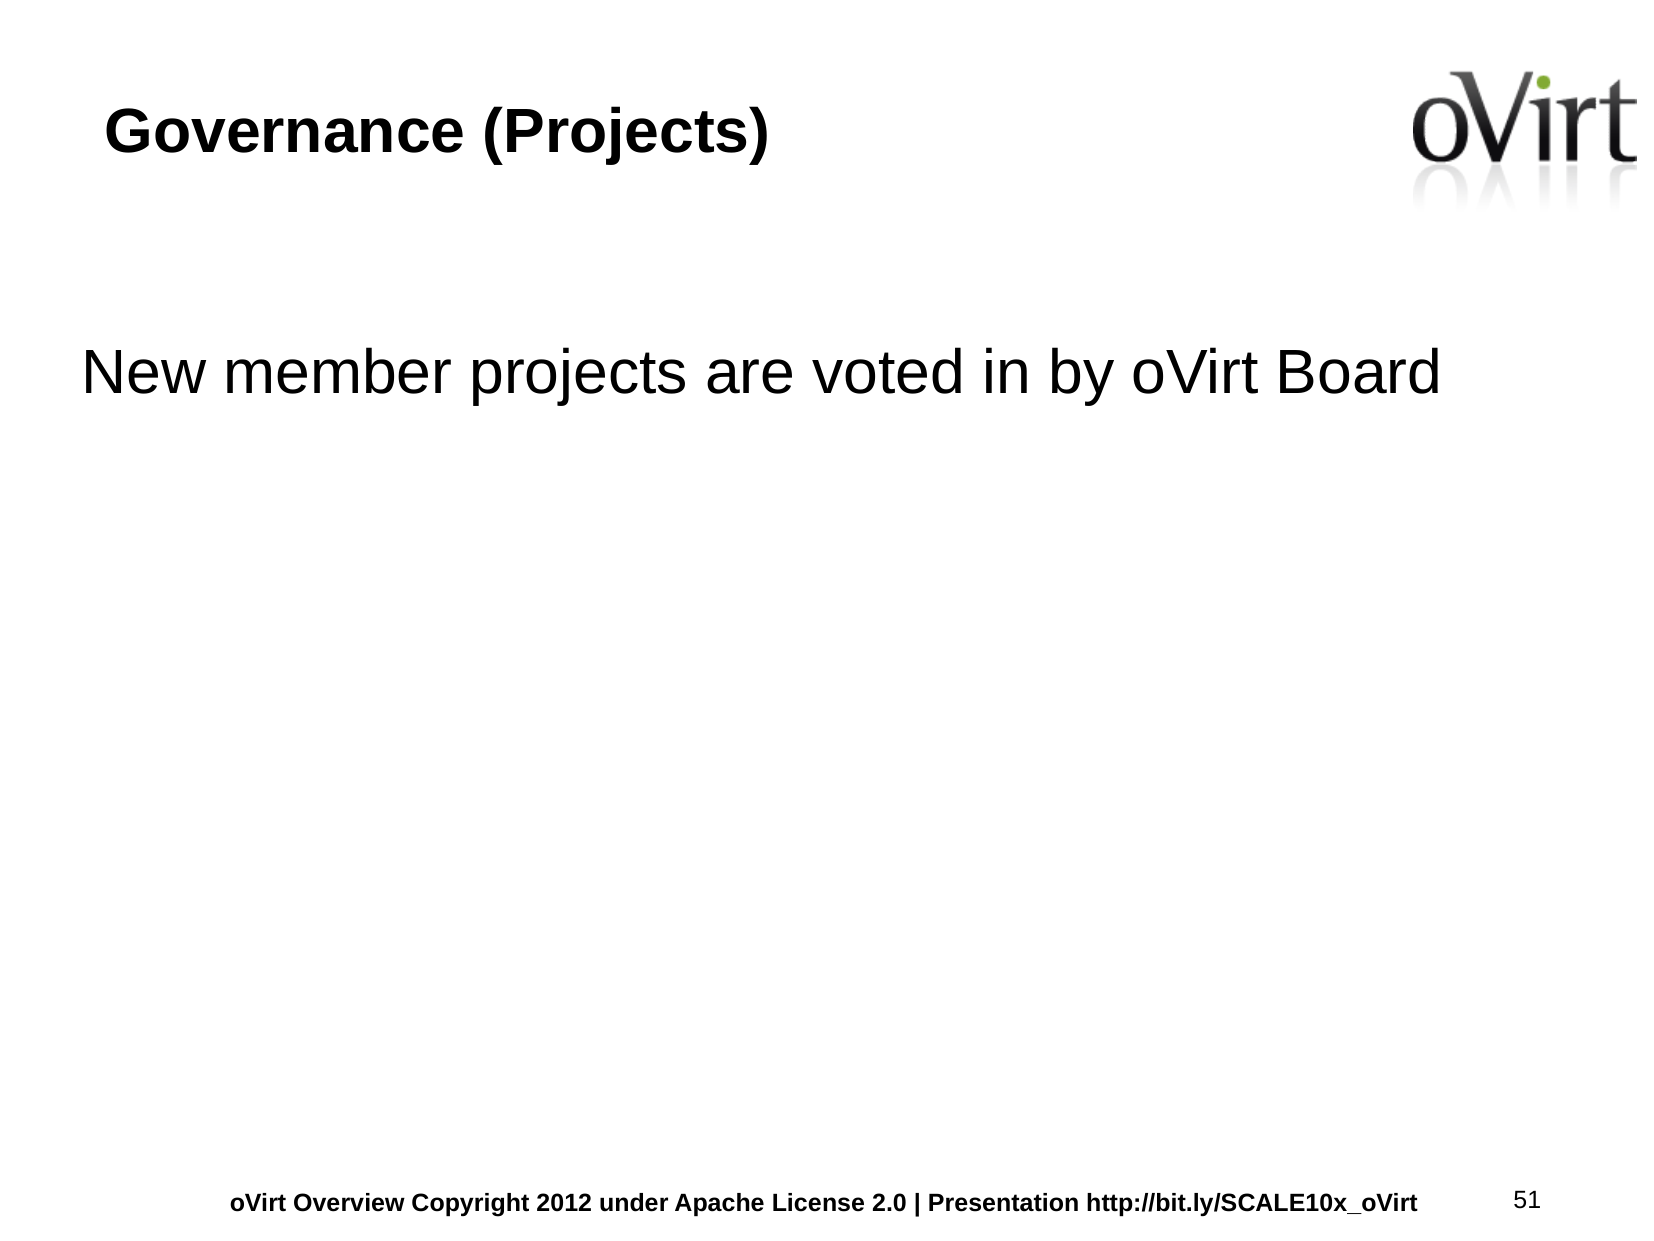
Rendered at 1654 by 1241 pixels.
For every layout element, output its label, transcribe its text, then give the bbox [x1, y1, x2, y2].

list New member projects are voted in by oVirt Board [81, 337, 1570, 451]
title Governance (Projects) [82, 37, 1303, 226]
picture [1413, 63, 1637, 212]
